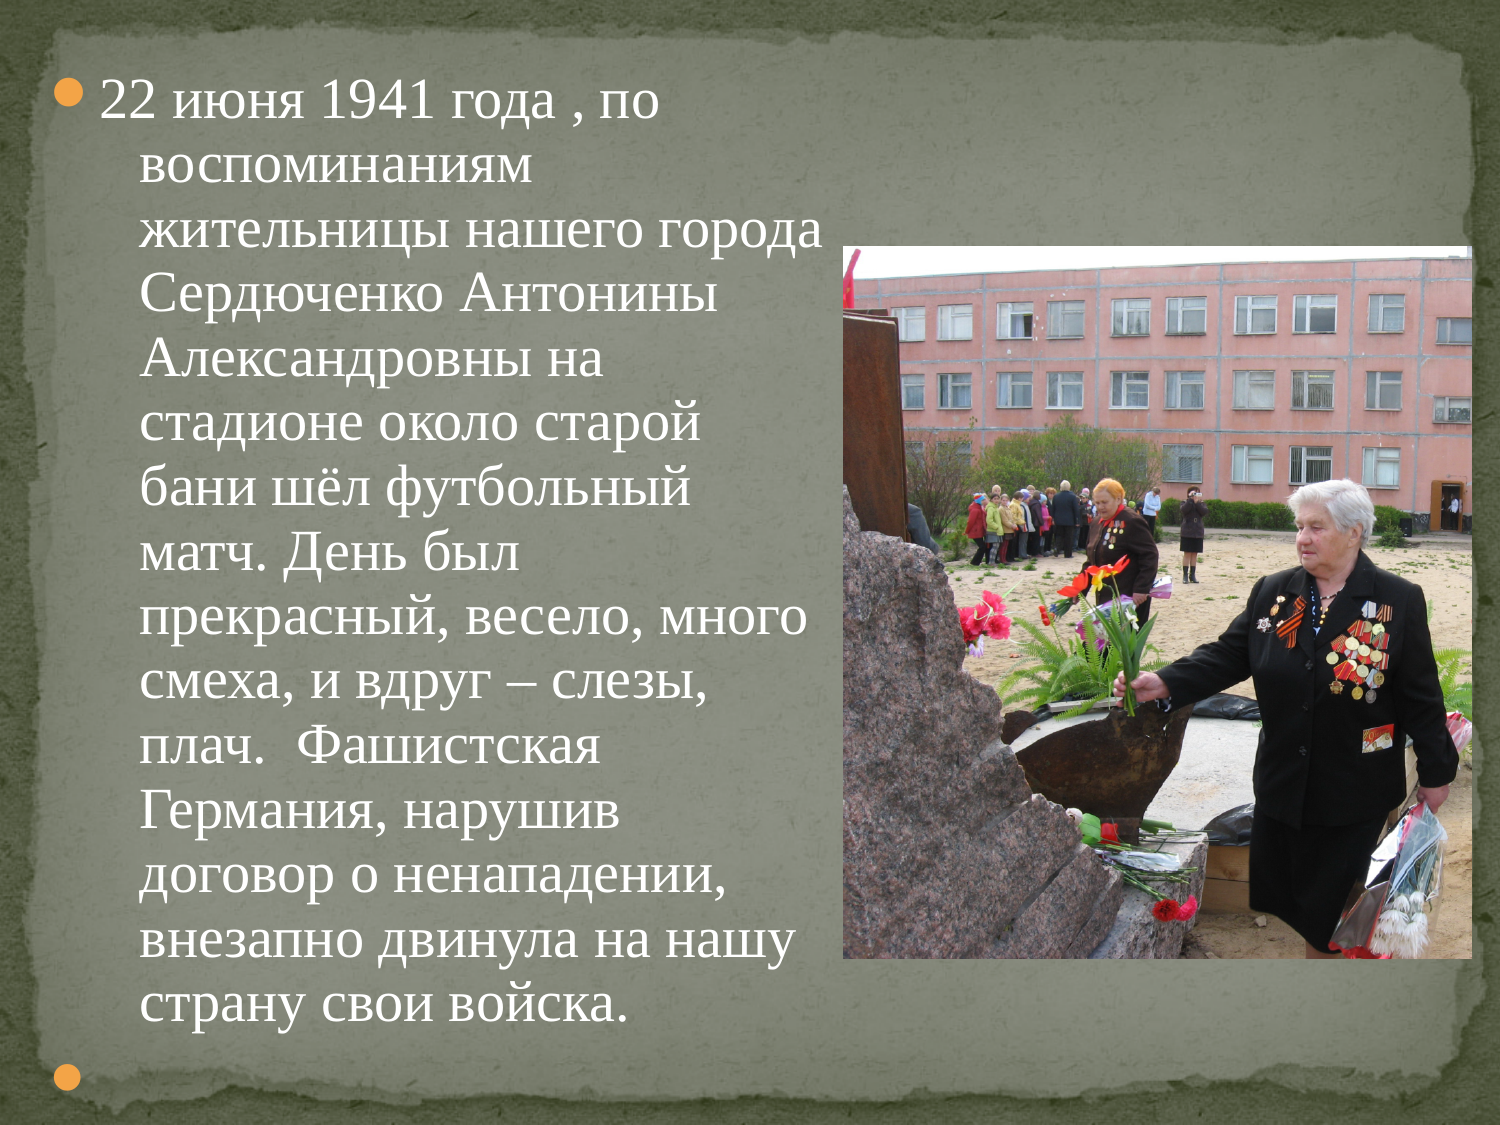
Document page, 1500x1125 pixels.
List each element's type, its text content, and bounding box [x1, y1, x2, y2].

picture [843, 246, 1472, 959]
list 22 июня 1941 года , по воспоминаниям жительницы нашего города Сердюченко Антонины Александровны на стадионе около старой бани шёл футбольный матч. День был прекрасный, весело, много смеха, и вдруг – слезы, плач. Фашистская Германия, нарушив договор о ненападении, внезапно двинула на нашу страну свои войска. [35, 58, 844, 1125]
